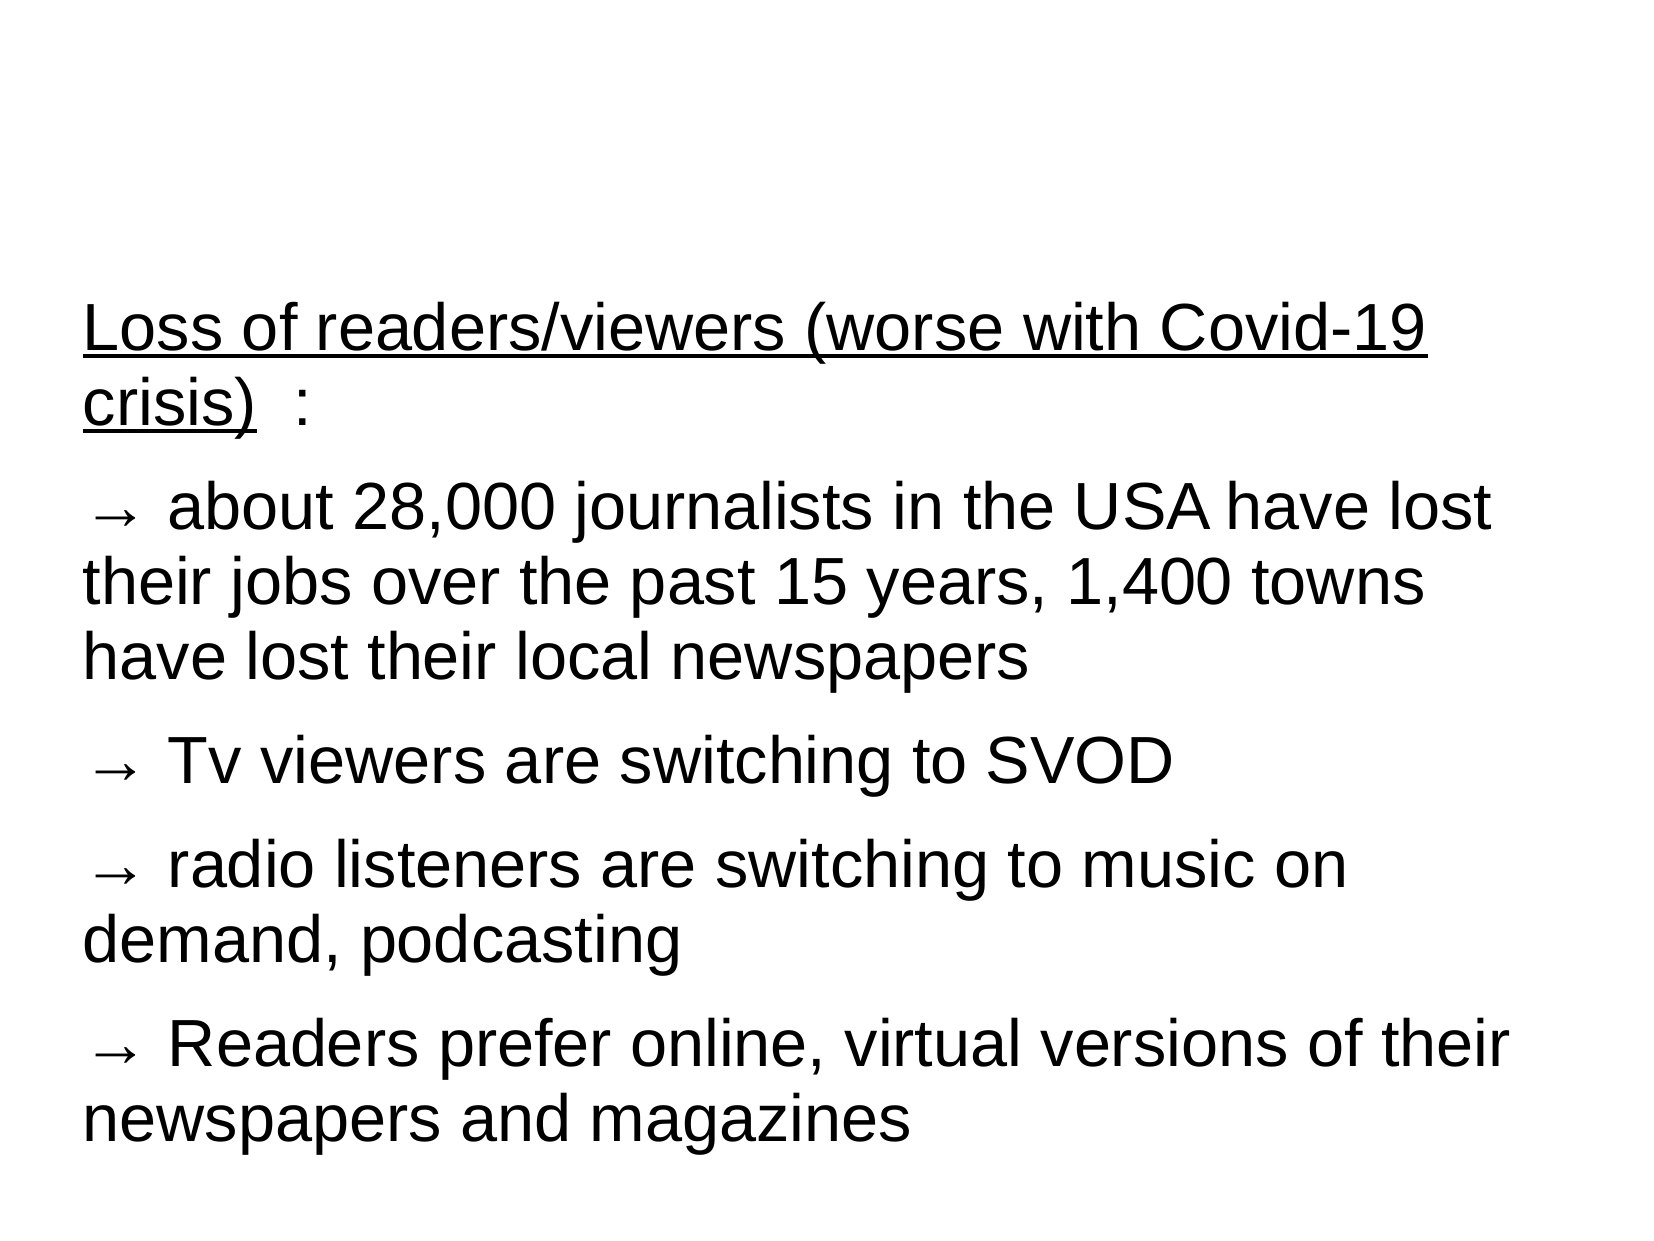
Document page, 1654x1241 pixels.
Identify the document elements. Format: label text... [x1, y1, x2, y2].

list Loss of readers/viewers (worse with Covid-19 crisis) : → about 28,000 journalists in the USA have lost their jobs over the past 15 years, 1,400 towns have lost their local newspapers → Tv viewers are switching to SVOD → radio listeners are switching to music on demand, podcasting → Readers prefer online, virtual versions of their newspapers and magazines [82, 290, 1571, 1154]
